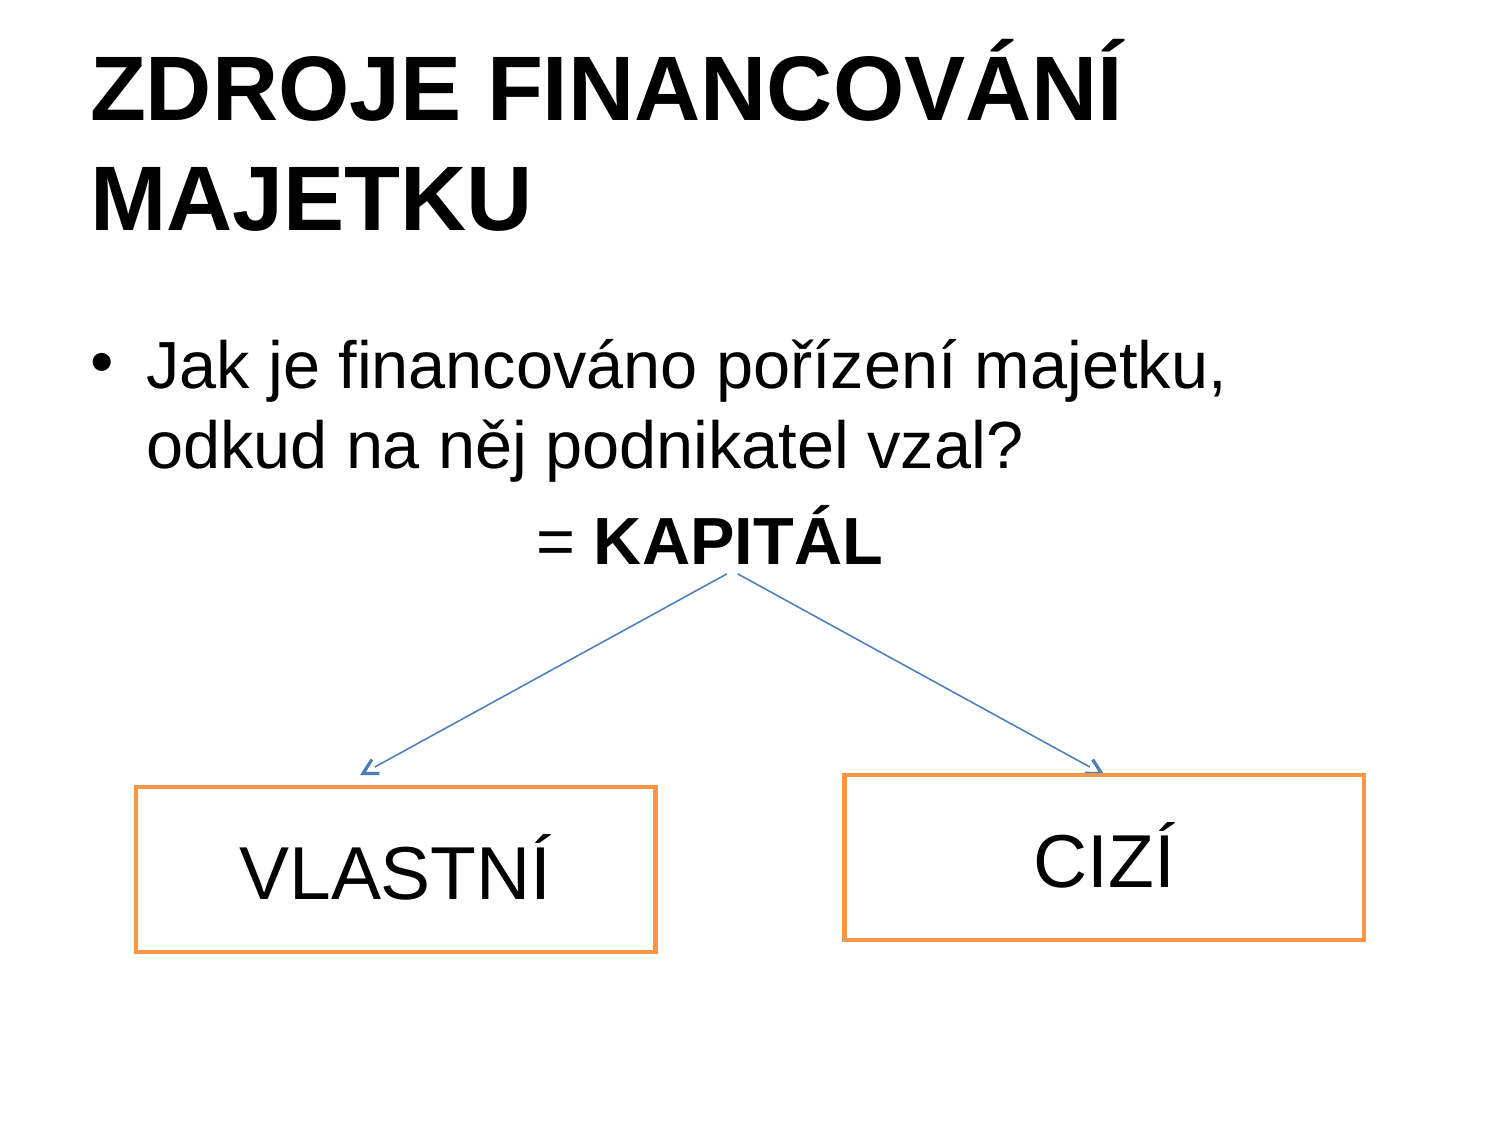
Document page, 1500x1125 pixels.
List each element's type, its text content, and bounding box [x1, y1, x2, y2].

title ZDROJE FINANCOVÁNÍ MAJETKU [75, 21, 1426, 257]
text_box VLASTNÍ [135, 786, 656, 953]
list Jak je financováno pořízení majetku, odkud na něj podnikatel vzal? = KAPITÁL [75, 314, 1426, 1047]
text_box CIZÍ [844, 774, 1365, 941]
